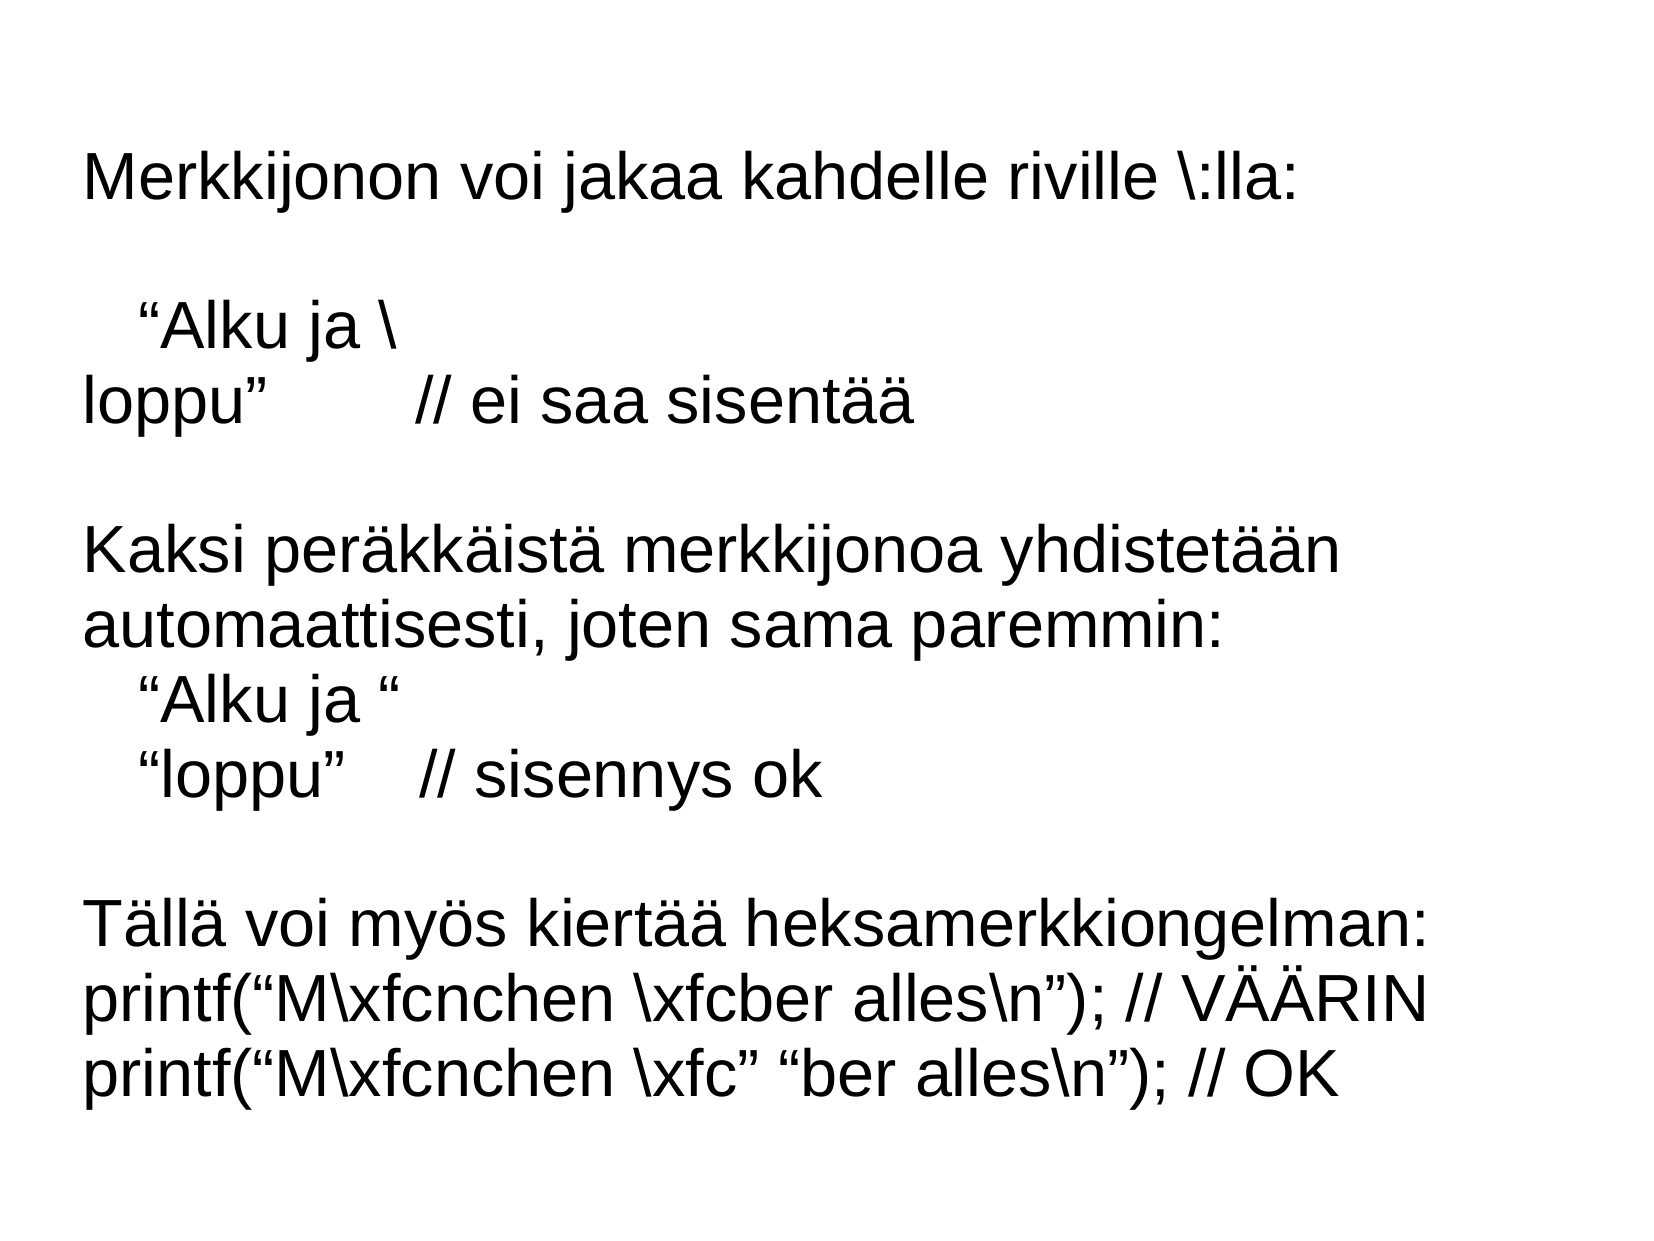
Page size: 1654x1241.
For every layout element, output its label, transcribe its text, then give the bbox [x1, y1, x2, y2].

text_box Merkkijonon voi jakaa kahdelle riville \:lla: “Alku ja \ loppu” // ei saa sisentää Kaksi peräkkäistä merkkijonoa yhdistetään automaattisesti, joten sama paremmin: “Alku ja “ “loppu” // sisennys ok Tällä voi myös kiertää heksamerkkiongelman: printf(“M\xfcnchen \xfcber alles\n”); // VÄÄRIN printf(“M\xfcnchen \xfc” “ber alles\n”); // OK [82, 138, 1571, 1241]
